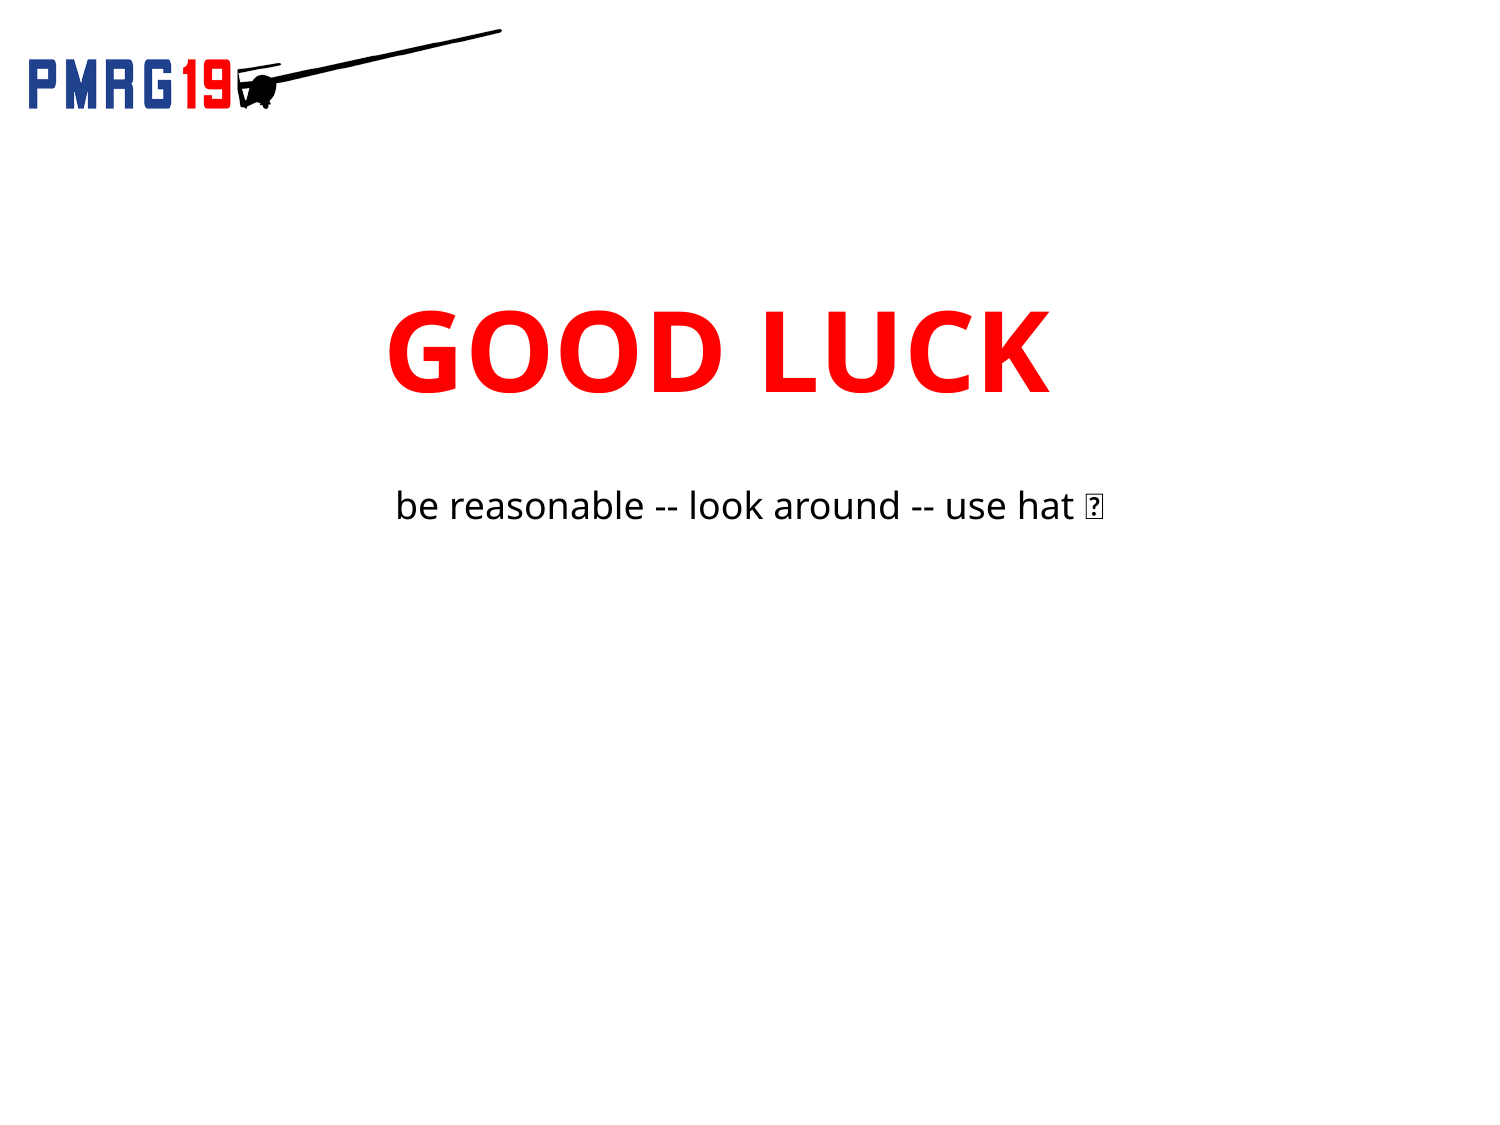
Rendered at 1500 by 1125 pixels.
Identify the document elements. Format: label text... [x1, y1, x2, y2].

picture [29, 29, 502, 109]
text_box GOOD LUCK [227, 272, 1208, 514]
text_box be reasonable -- look around -- use hat  [74, 474, 1425, 581]
